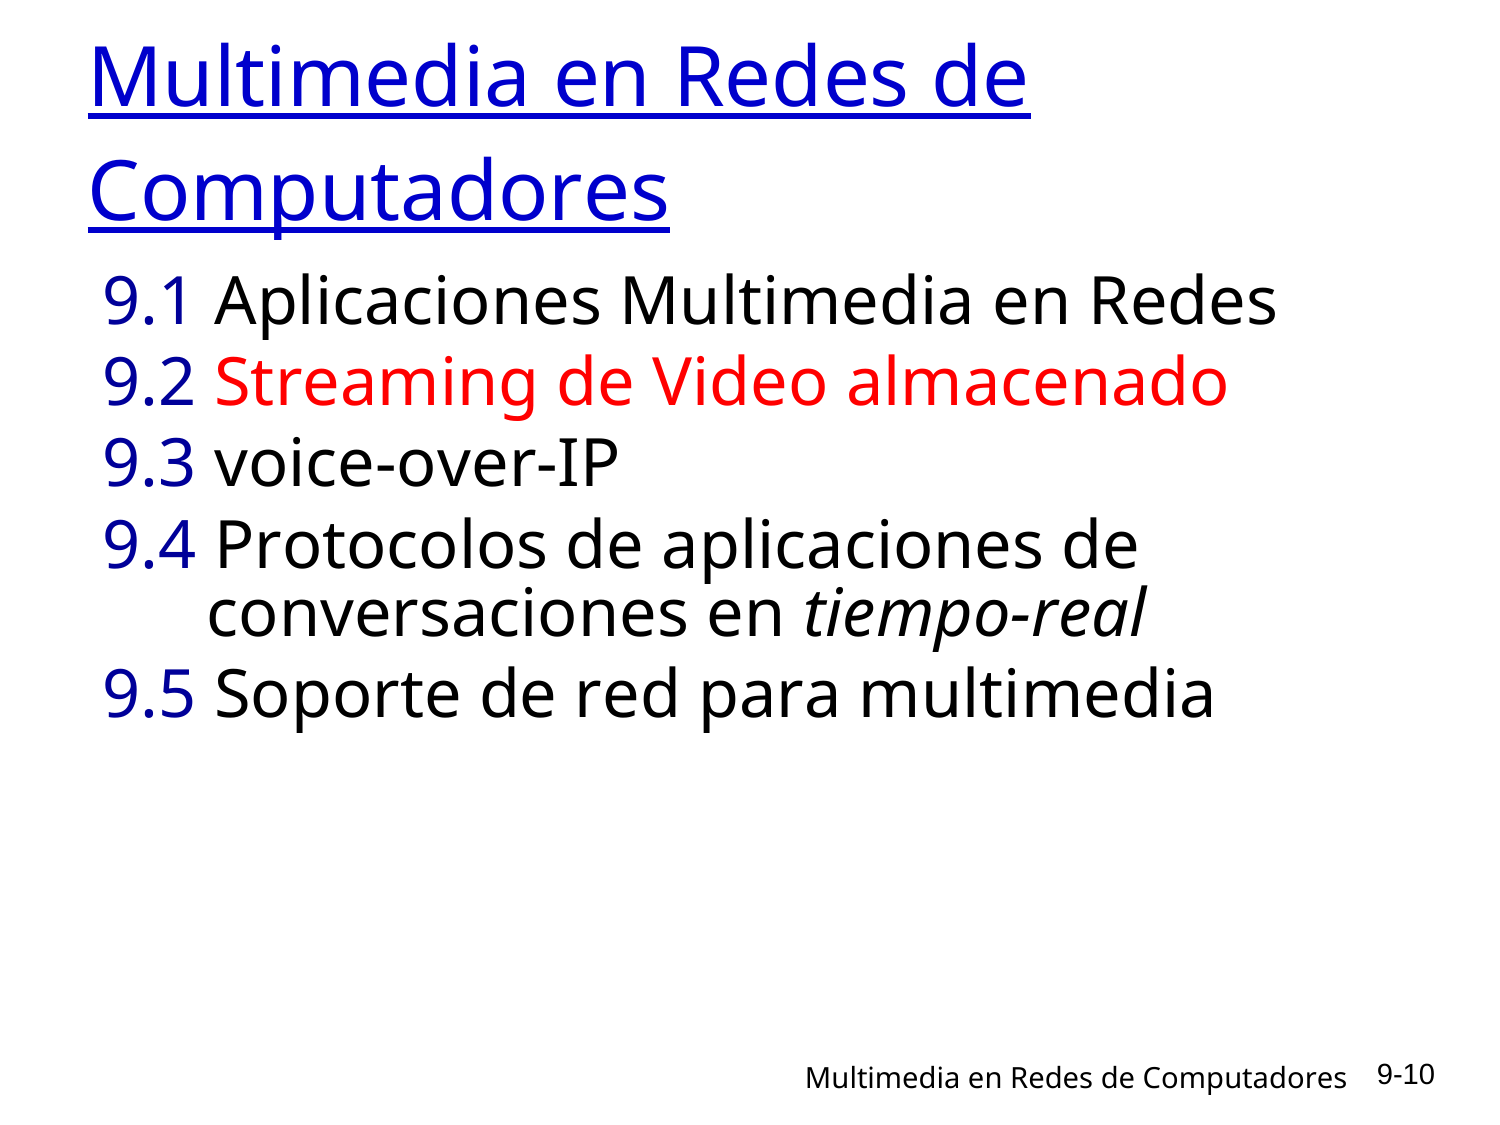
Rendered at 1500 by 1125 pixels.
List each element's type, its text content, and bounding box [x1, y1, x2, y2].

text_box 9.1 Aplicaciones Multimedia en Redes 9.2 Streaming de Video almacenado 9.3 voice-over-IP 9.4 Protocolos de aplicaciones de conversaciones en tiempo-real 9.5 Soporte de red para multimedia [87, 262, 1361, 1025]
title Multimedia en Redes de Computadores [87, 37, 1363, 226]
